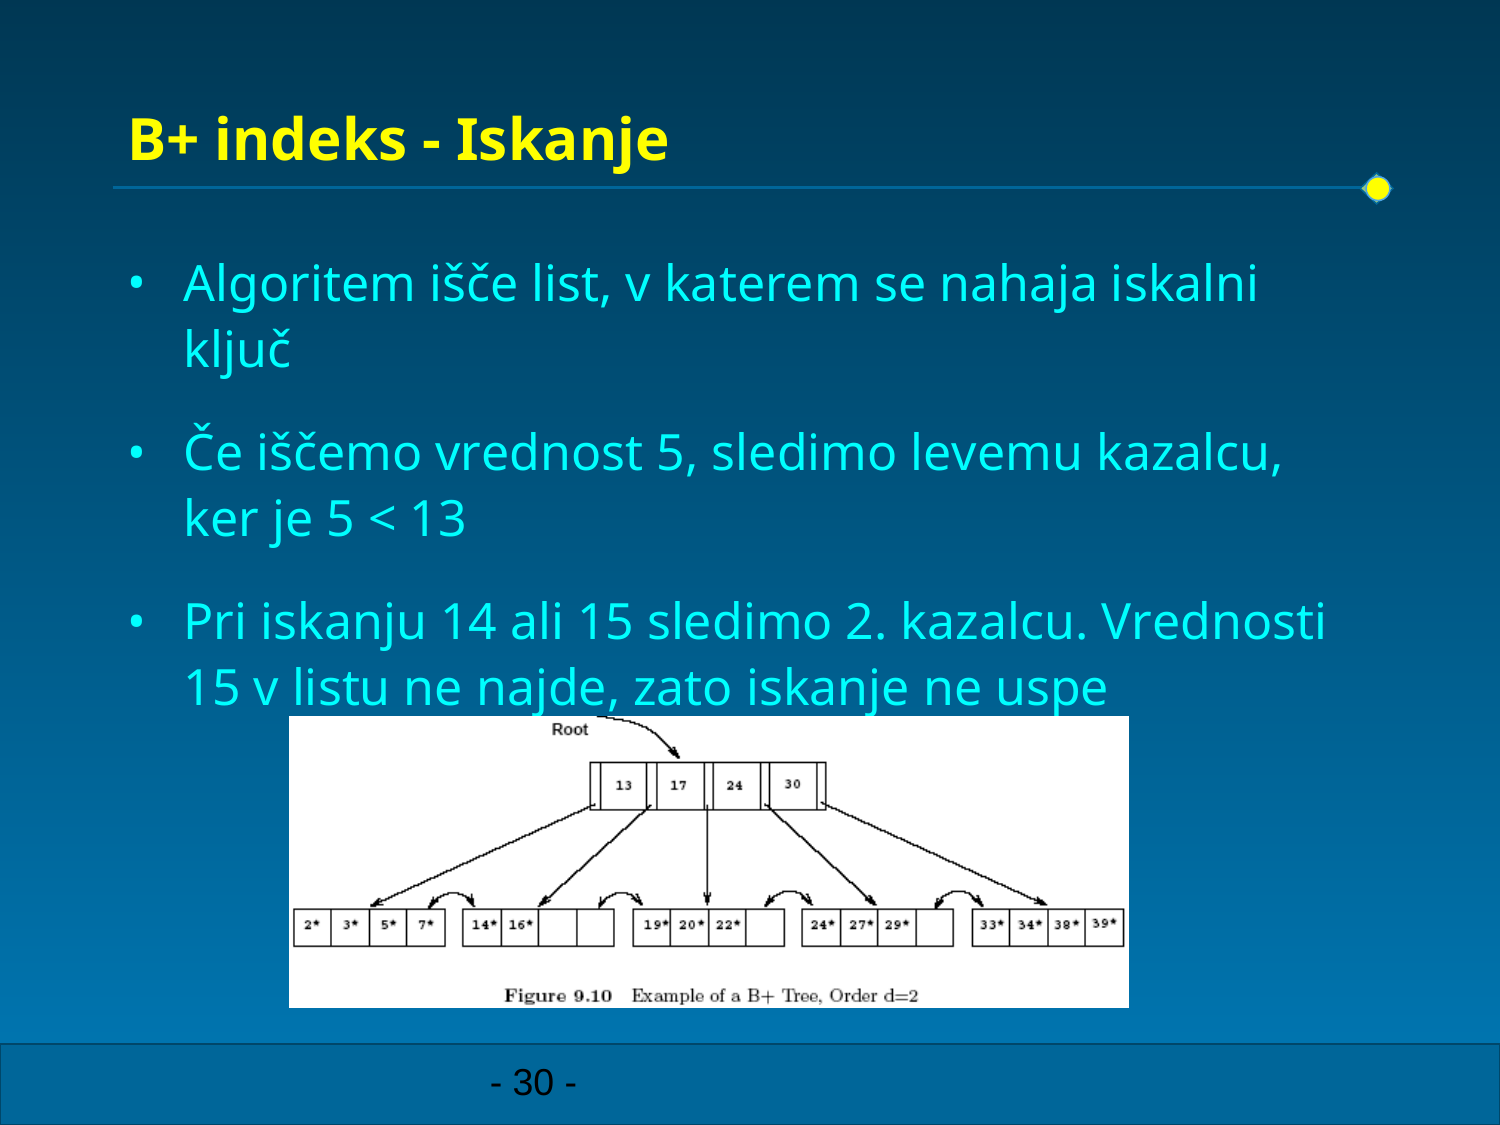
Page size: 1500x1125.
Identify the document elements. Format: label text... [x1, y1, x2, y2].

picture [290, 716, 1128, 1007]
title B+ indeks - Iskanje [112, 94, 1388, 181]
list Algoritem išče list, v katerem se nahaja iskalni ključ Če iščemo vrednost 5, sledimo levemu kazalcu, ker je 5 < 13 Pri iskanju 14 ali 15 sledimo 2. kazalcu. Vrednosti 15 v listu ne najde, zato iskanje ne uspe [112, 237, 1388, 963]
